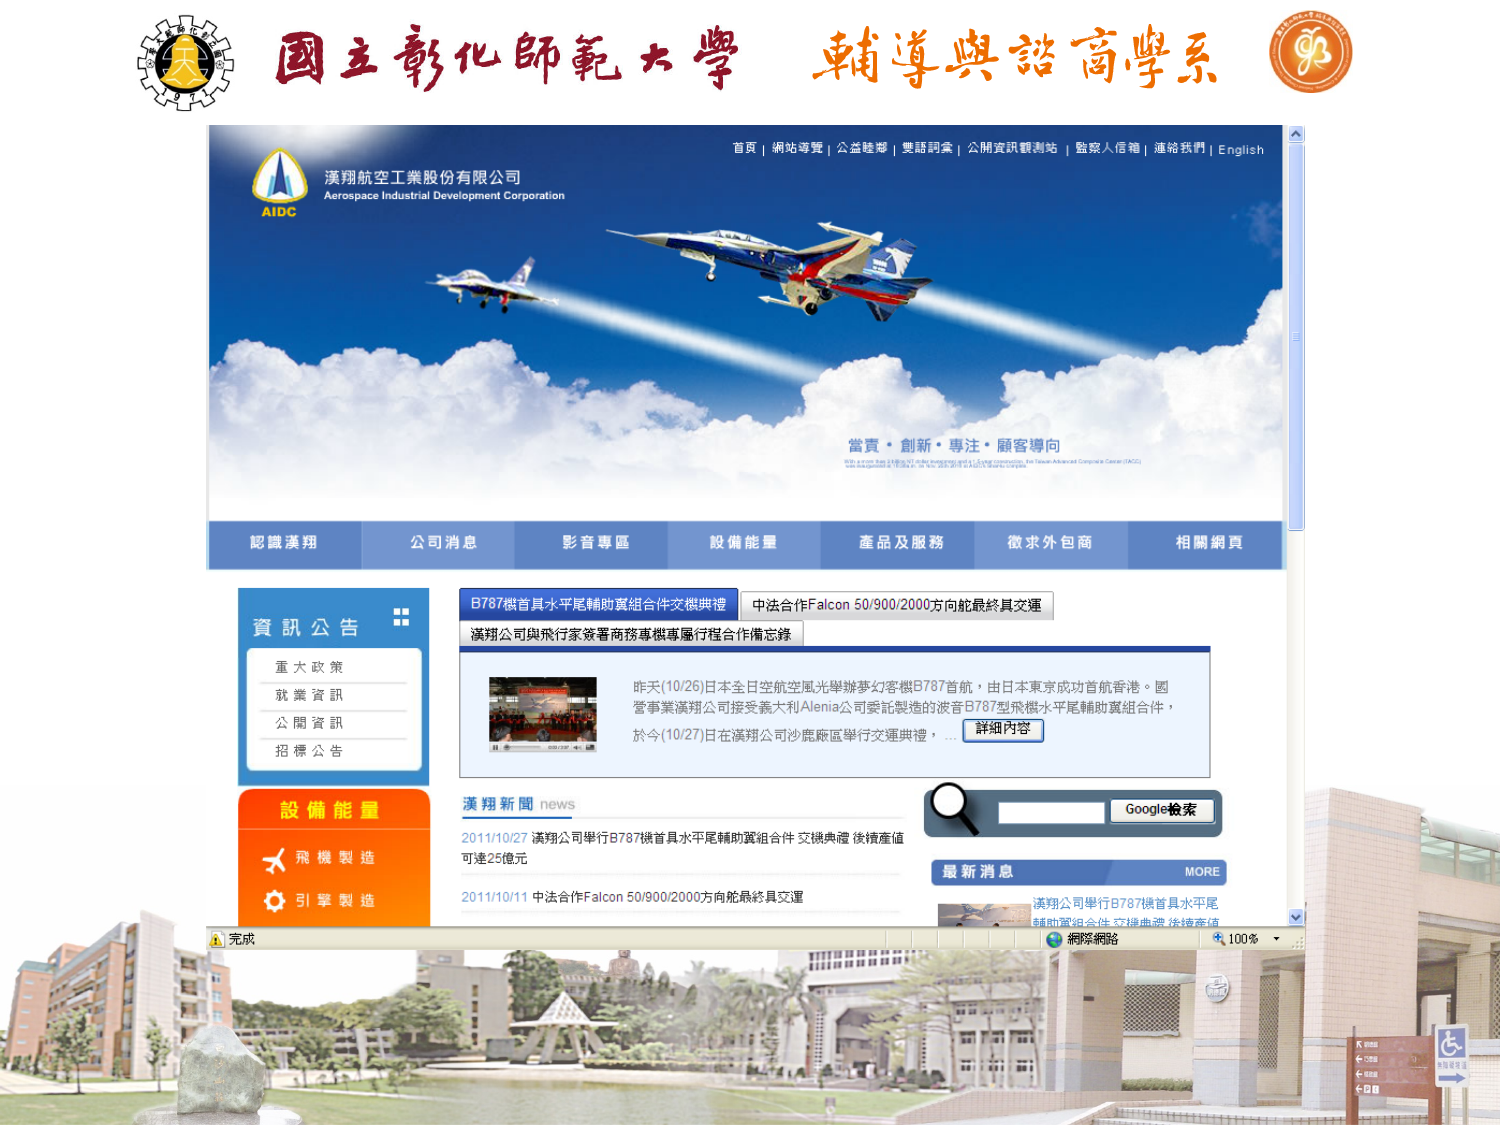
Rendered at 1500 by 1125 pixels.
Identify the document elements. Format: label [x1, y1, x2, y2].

picture [206, 125, 1305, 950]
